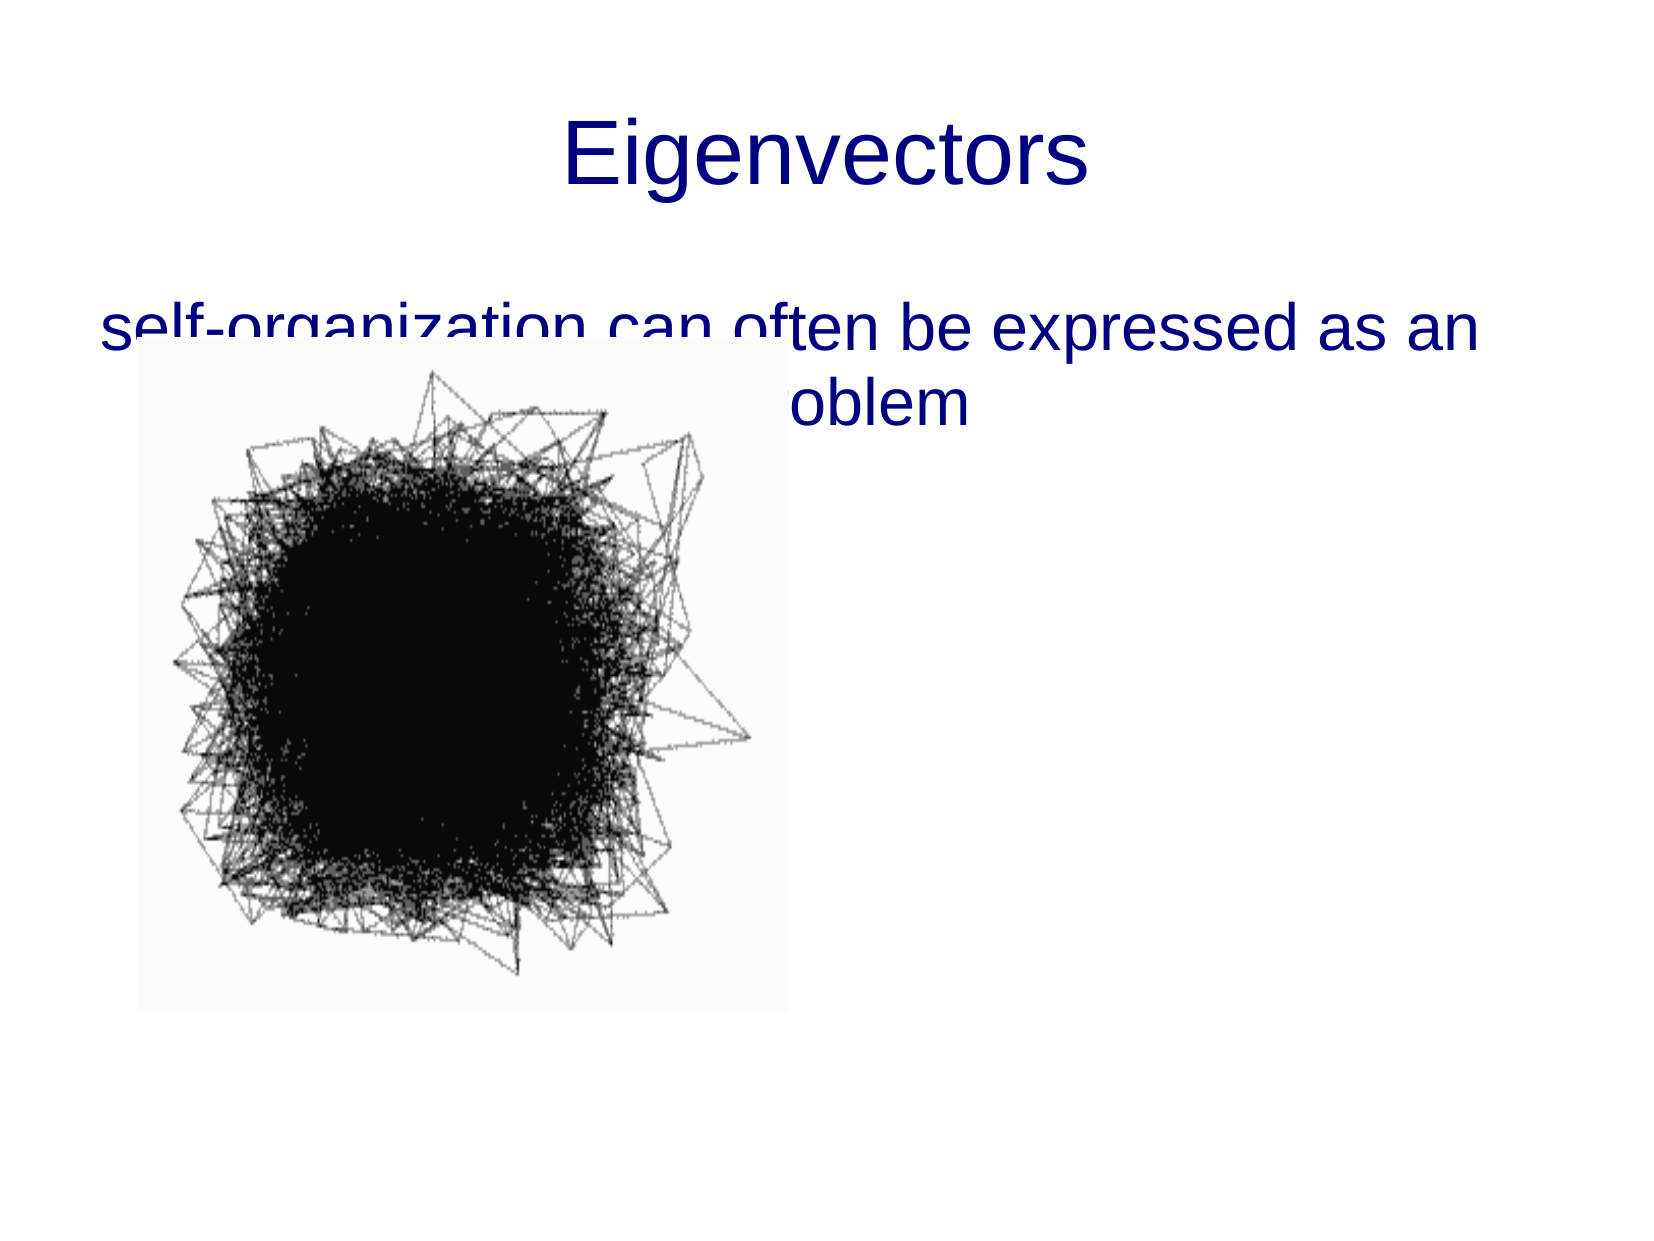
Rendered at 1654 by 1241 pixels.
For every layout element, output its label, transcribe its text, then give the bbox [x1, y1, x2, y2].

title Eigenvectors [82, 49, 1571, 257]
list self-organization can often be expressed as an eigenvector finding problem PageRank Graph layout trust management virtual coordinates [844, 290, 1571, 1109]
picture [137, 337, 788, 1013]
